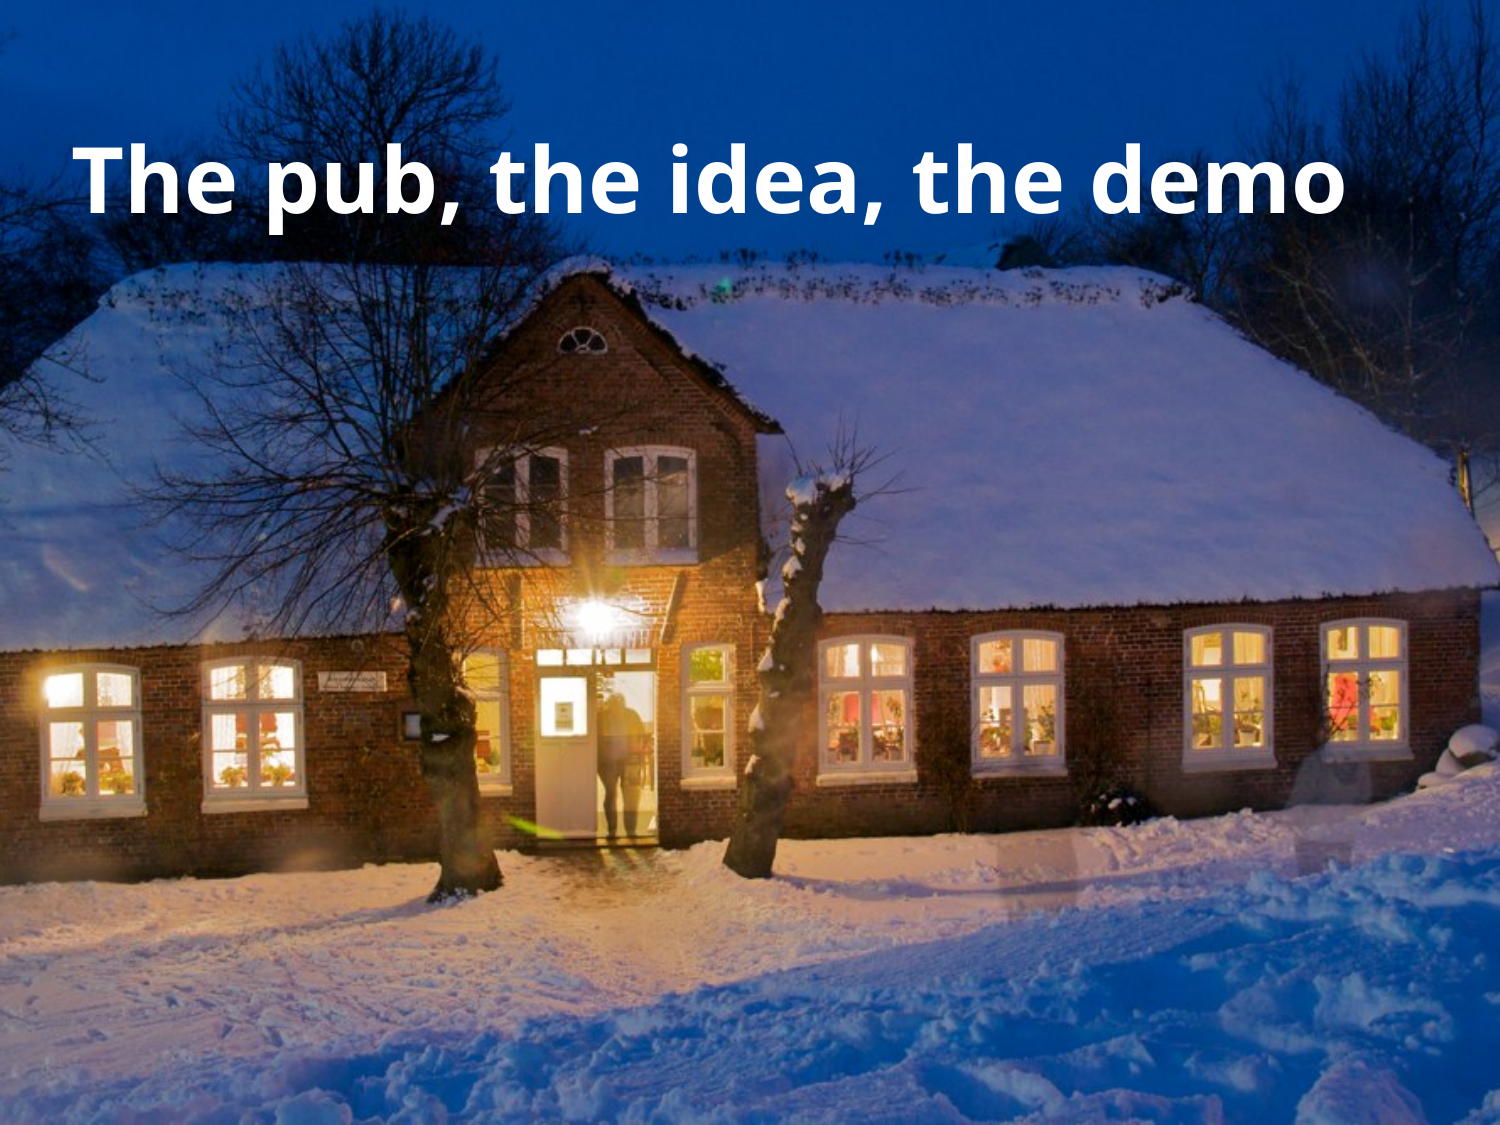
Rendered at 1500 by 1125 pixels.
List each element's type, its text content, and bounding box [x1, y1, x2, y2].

title The pub, the idea, the demo [56, 64, 1432, 293]
picture [0, 0, 1500, 1125]
